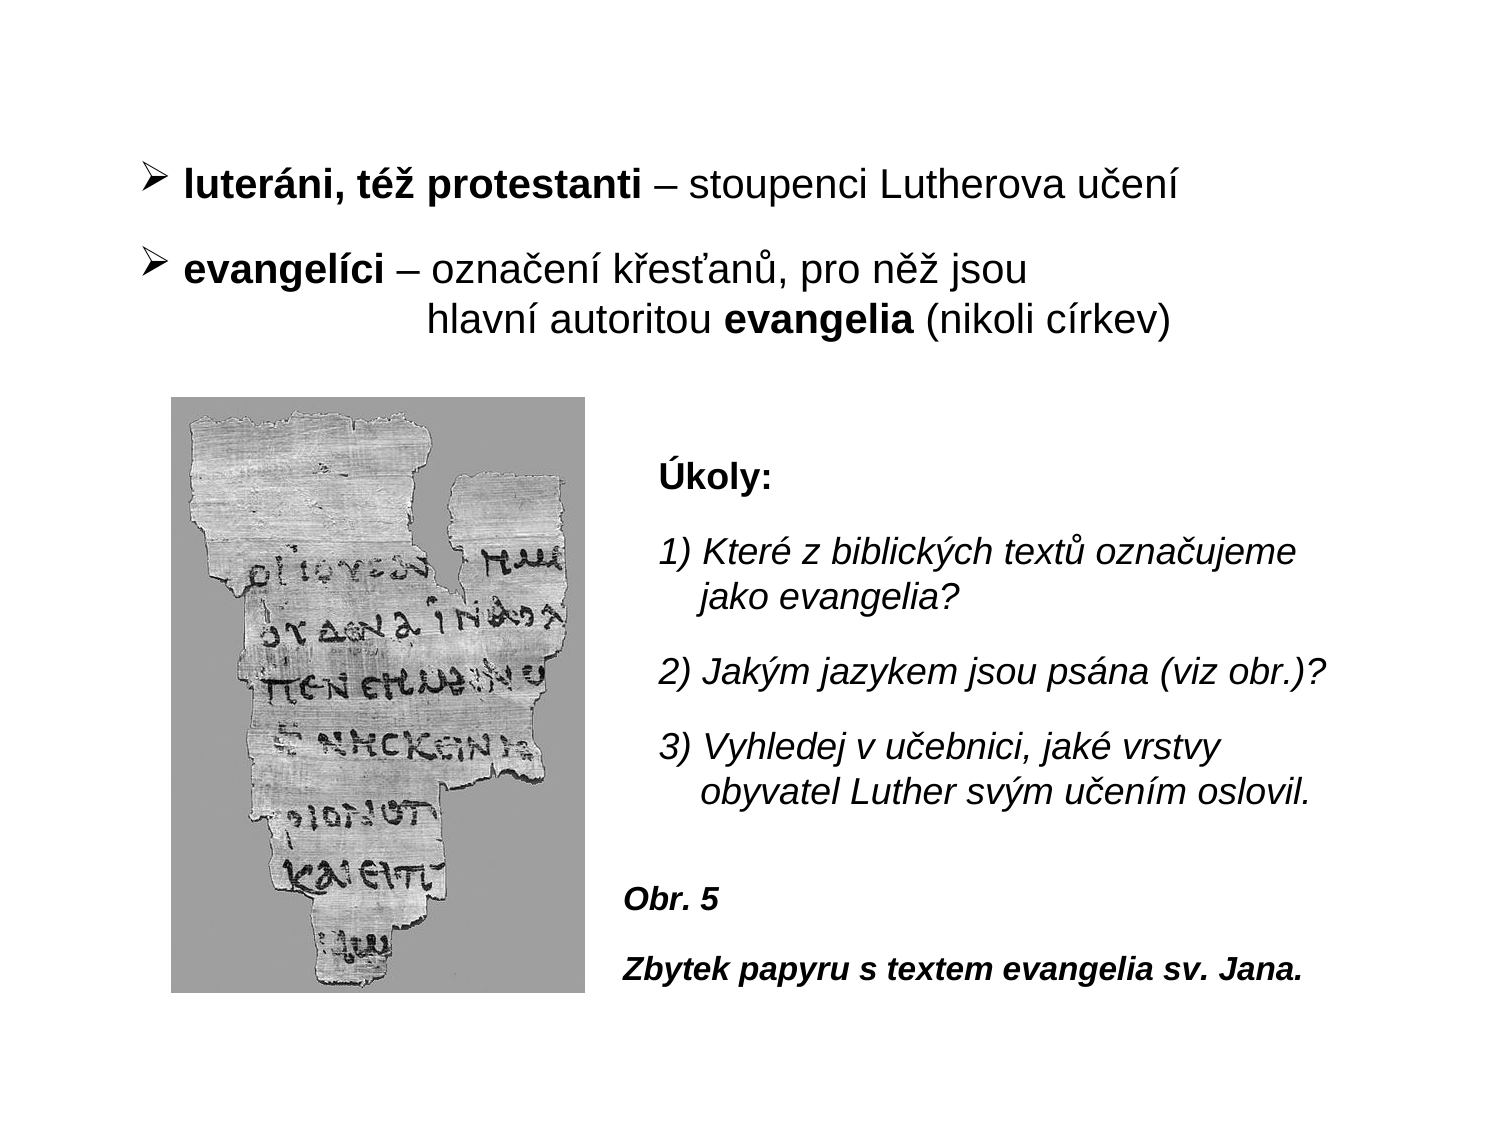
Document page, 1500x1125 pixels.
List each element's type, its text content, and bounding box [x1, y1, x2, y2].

text_box Úkoly: Které z biblických textů označujeme jako evangelia? Jakým jazykem jsou psána (viz obr.)? Vyhledej v učebnici, jaké vrstvy obyvatel Luther svým učením oslovil. [643, 444, 1377, 820]
text_box Obr. 5 Zbytek papyru s textem evangelia sv. Jana. [608, 869, 1365, 995]
picture [171, 397, 585, 993]
text_box luteráni, též protestanti – stoupenci Lutherova učení evangelíci – označení křesťanů, pro něž jsou hlavní autoritou evangelia (nikoli církev) [123, 148, 1400, 350]
